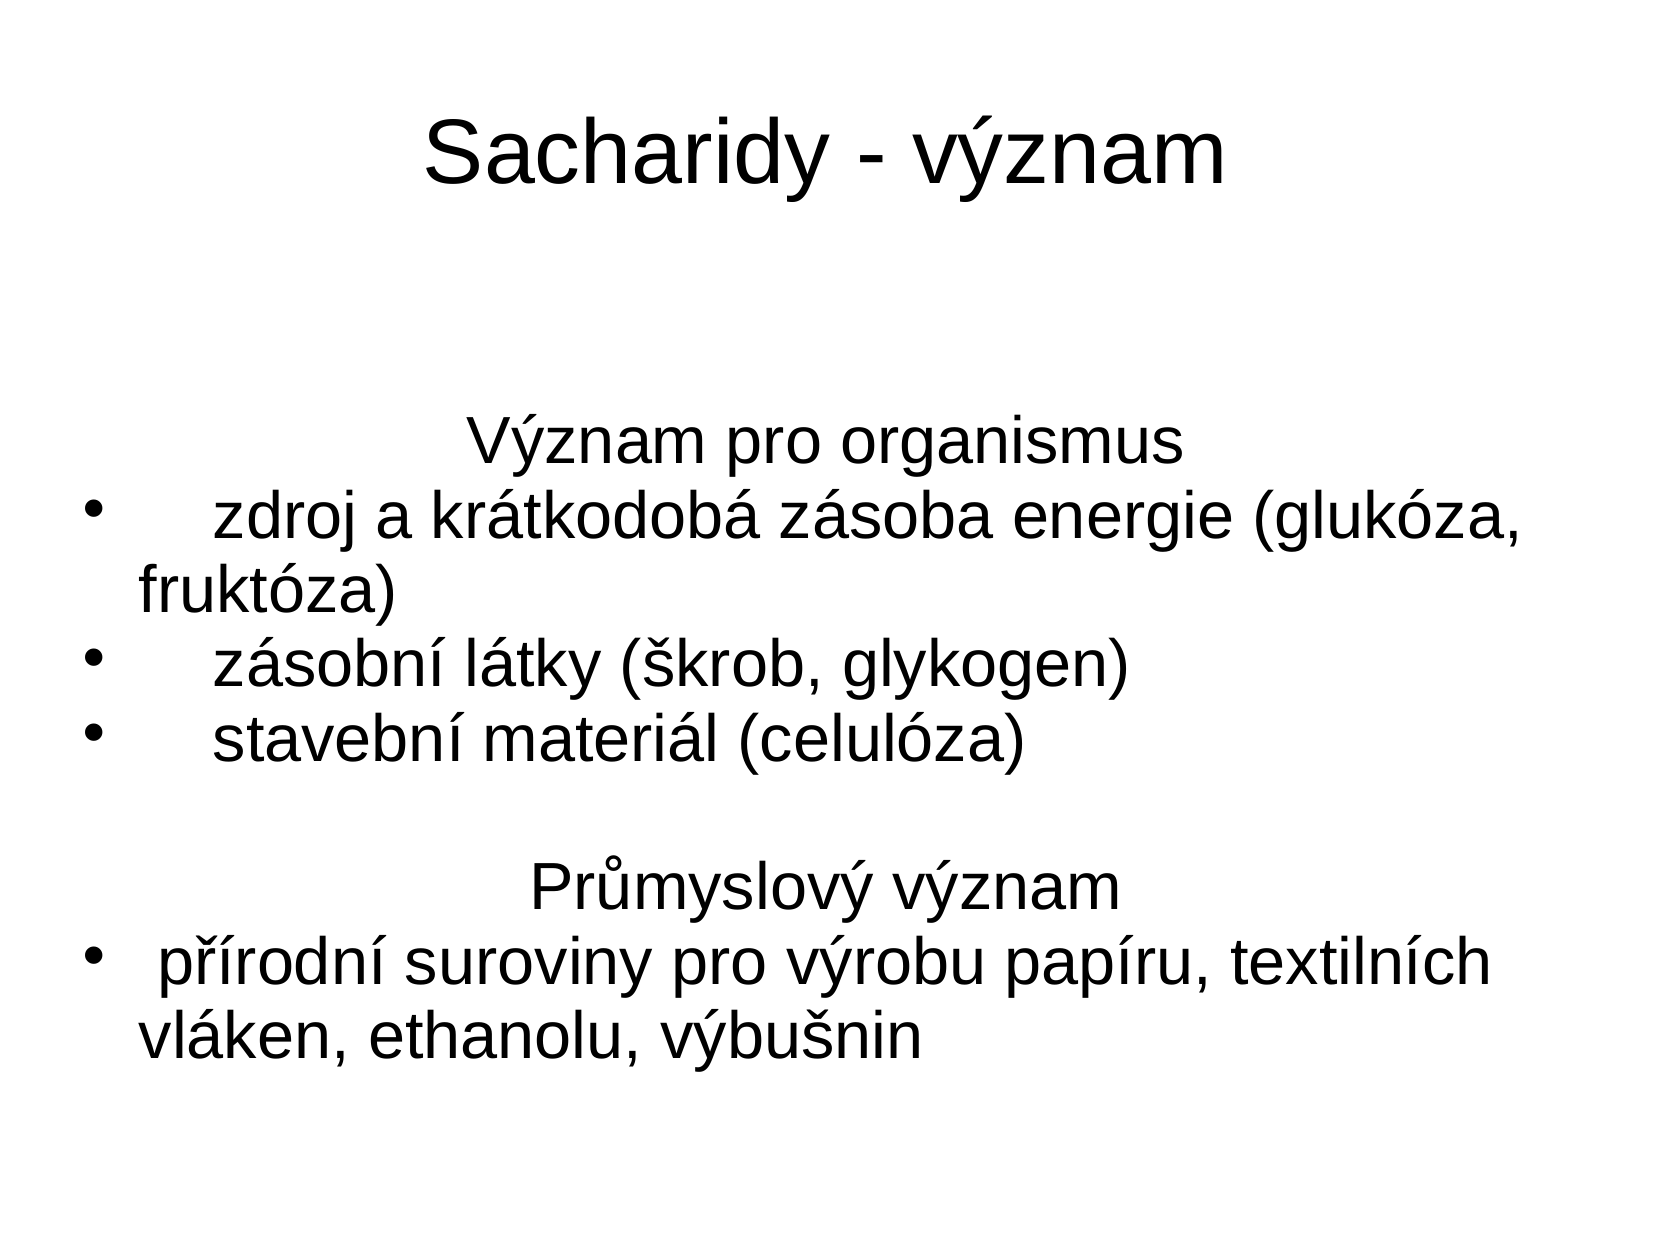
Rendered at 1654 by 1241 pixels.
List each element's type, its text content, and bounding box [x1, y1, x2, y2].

subtitle Význam pro organismus zdroj a krátkodobá zásoba energie (glukóza, fruktóza) zásobní látky (škrob, glykogen) stavební materiál (celulóza) Průmyslový význam přírodní suroviny pro výrobu papíru, textilních vláken, ethanolu, výbušnin [82, 297, 1570, 1101]
title Sacharidy - význam [82, 56, 1570, 249]
